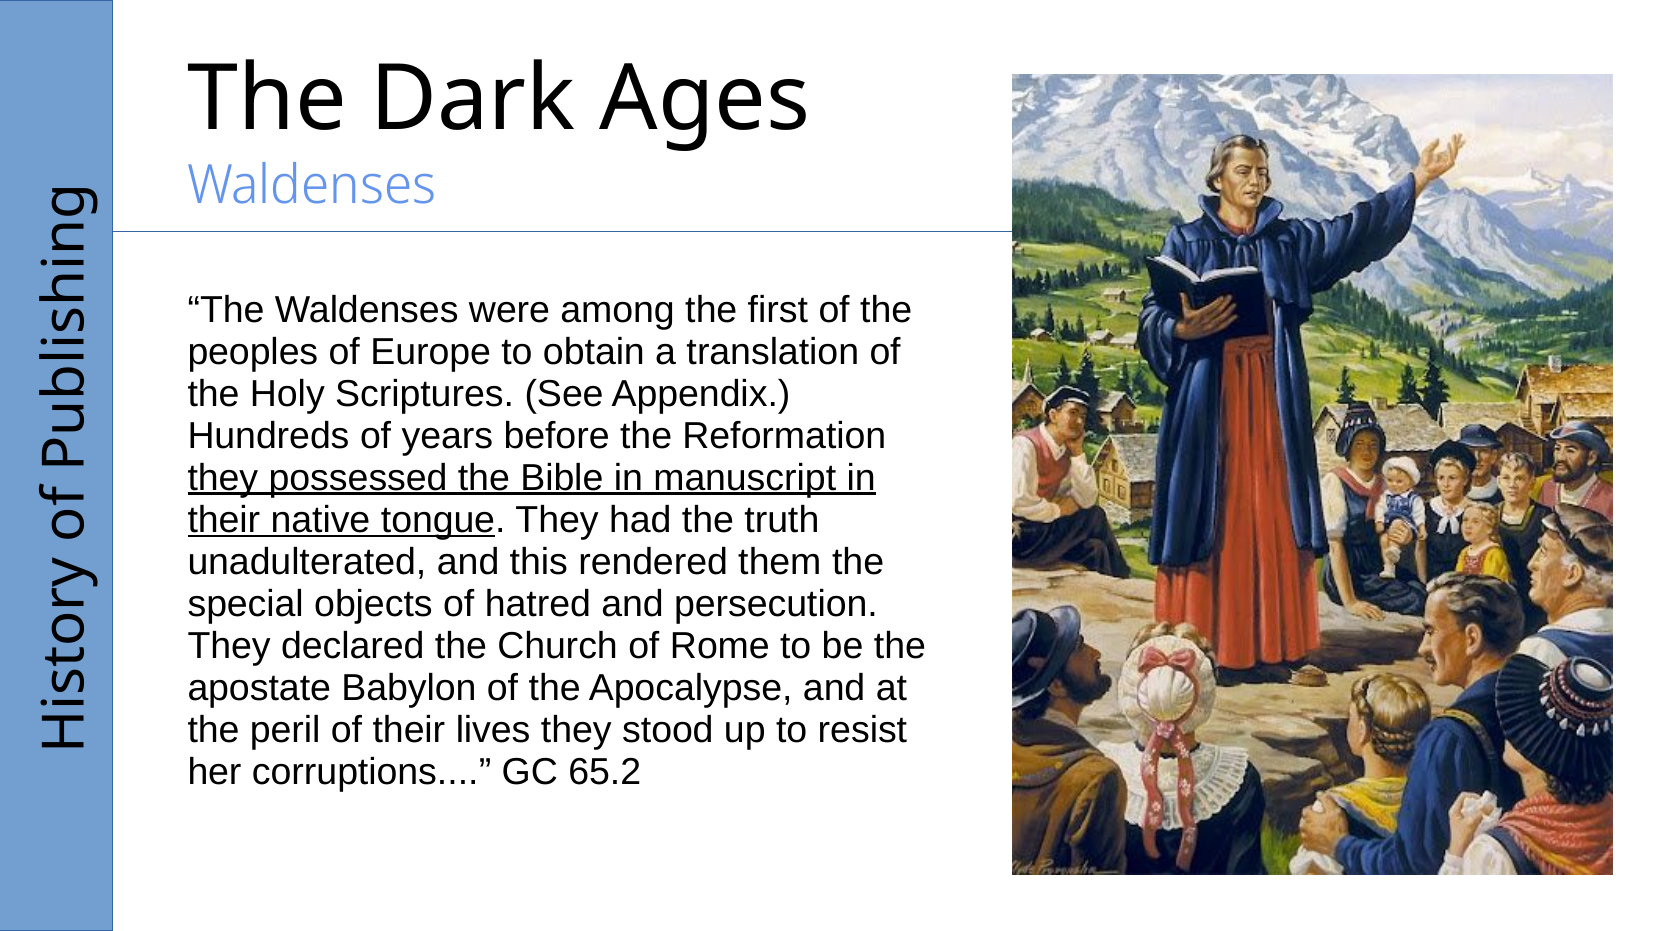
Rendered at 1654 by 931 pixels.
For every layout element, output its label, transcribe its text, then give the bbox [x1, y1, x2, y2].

title Waldenses [187, 125, 1012, 231]
text_box History of Publishing [13, 37, 105, 901]
title Waldenses [187, 232, 1012, 239]
title The Dark Ages [187, 33, 1571, 125]
subtitle “The Waldenses were among the first of the peoples of Europe to obtain a translation of the Holy Scriptures. (See Appendix.) Hundreds of years before the Reformation they possessed the Bible in manuscript in their native tongue. They had the truth unadulterated, and this rendered them the special objects of hatred and persecution. They declared the Church of Rome to be the apostate Babylon of the Apocalypse, and at the peril of their lives they stood up to resist her corruptions....” GC 65.2 [187, 288, 938, 835]
text_box [0, 0, 113, 931]
picture [1012, 74, 1613, 875]
